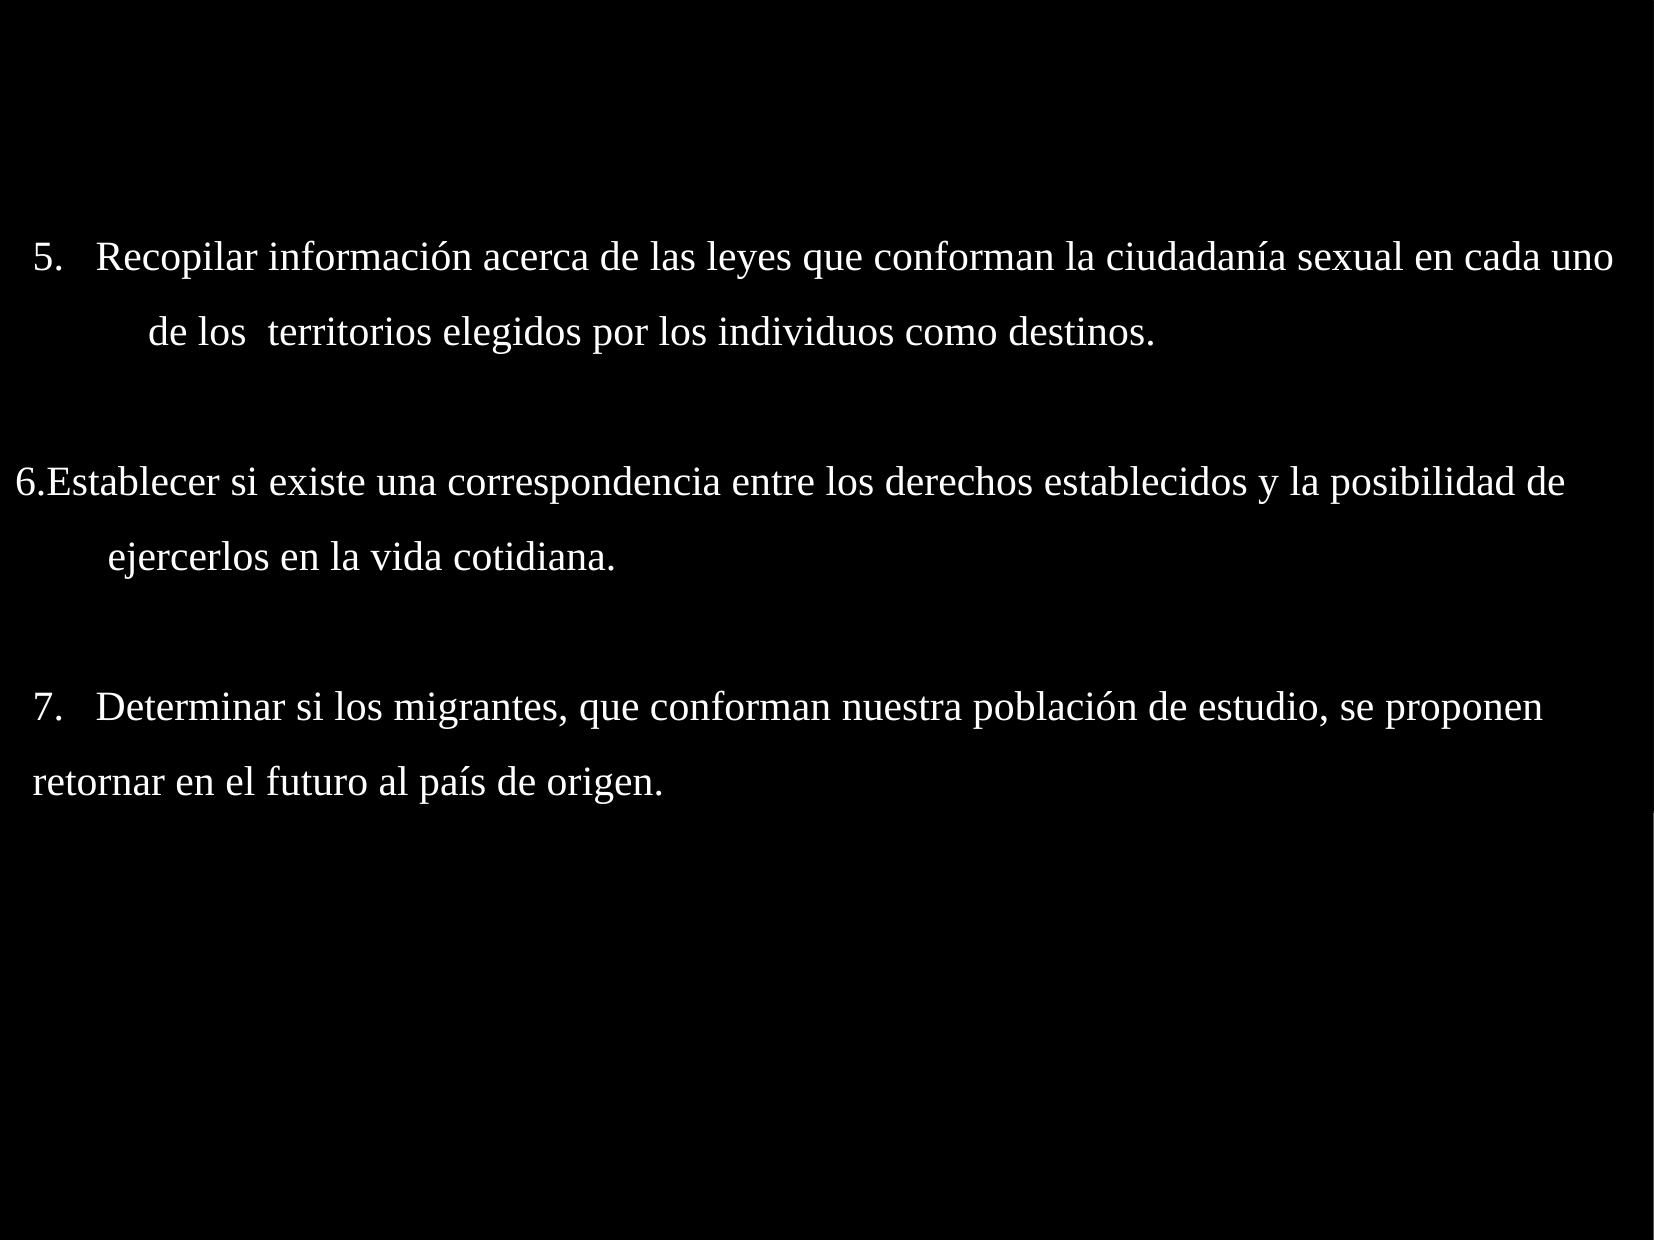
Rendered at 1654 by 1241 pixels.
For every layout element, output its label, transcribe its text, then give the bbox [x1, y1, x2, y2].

text_box 5. Recopilar información acerca de las leyes que conforman la ciudadanía sexual en cada uno de los territorios elegidos por los individuos como destinos. Establecer si existe una correspondencia entre los derechos establecidos y la posibilidad de ejercerlos en la vida cotidiana. 7. Determinar si los migrantes, que conforman nuestra población de estudio, se proponen retornar en el futuro al país de origen. [0, 1, 1654, 811]
